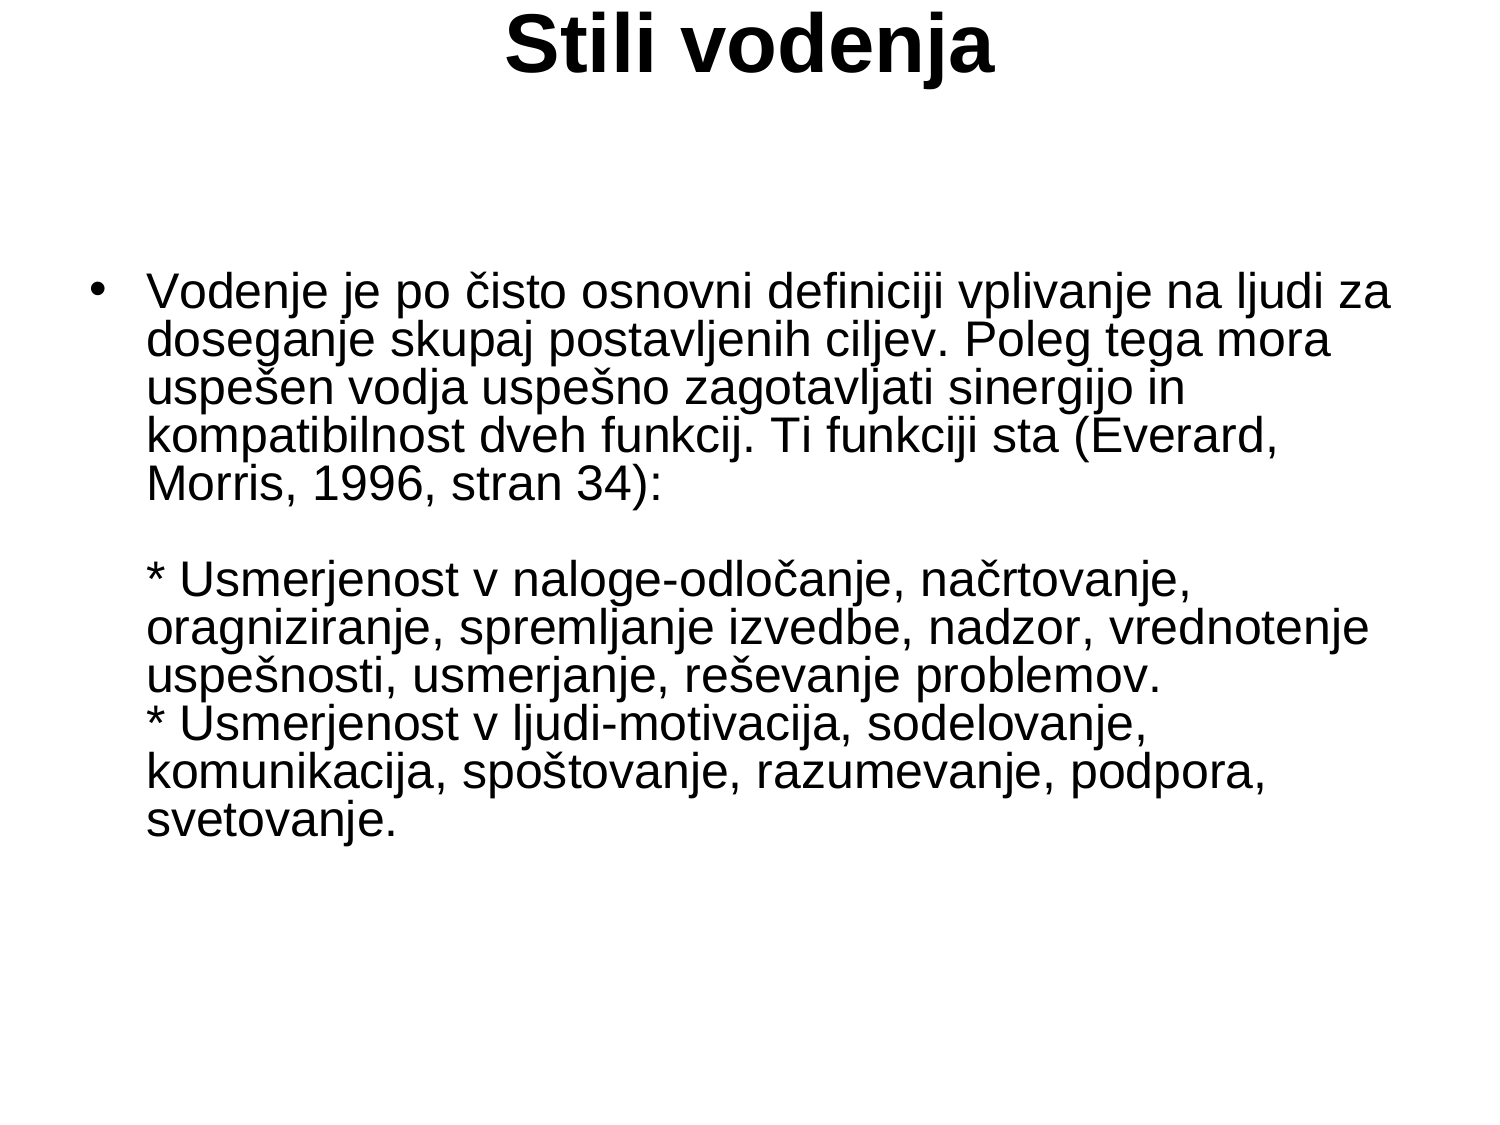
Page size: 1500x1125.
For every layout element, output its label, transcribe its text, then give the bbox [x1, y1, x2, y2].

list Vodenje je po čisto osnovni definiciji vplivanje na ljudi za doseganje skupaj postavljenih ciljev. Poleg tega mora uspešen vodja uspešno zagotavljati sinergijo in kompatibilnost dveh funkcij. Ti funkciji sta (Everard, Morris, 1996, stran 34): * Usmerjenost v naloge-odločanje, načrtovanje, oragniziranje, spremljanje izvedbe, nadzor, vrednotenje uspešnosti, usmerjanje, reševanje problemov. * Usmerjenost v ljudi-motivacija, sodelovanje, komunikacija, spoštovanje, razumevanje, podpora, svetovanje. [75, 262, 1426, 1006]
title Stili vodenja [75, 0, 1426, 262]
